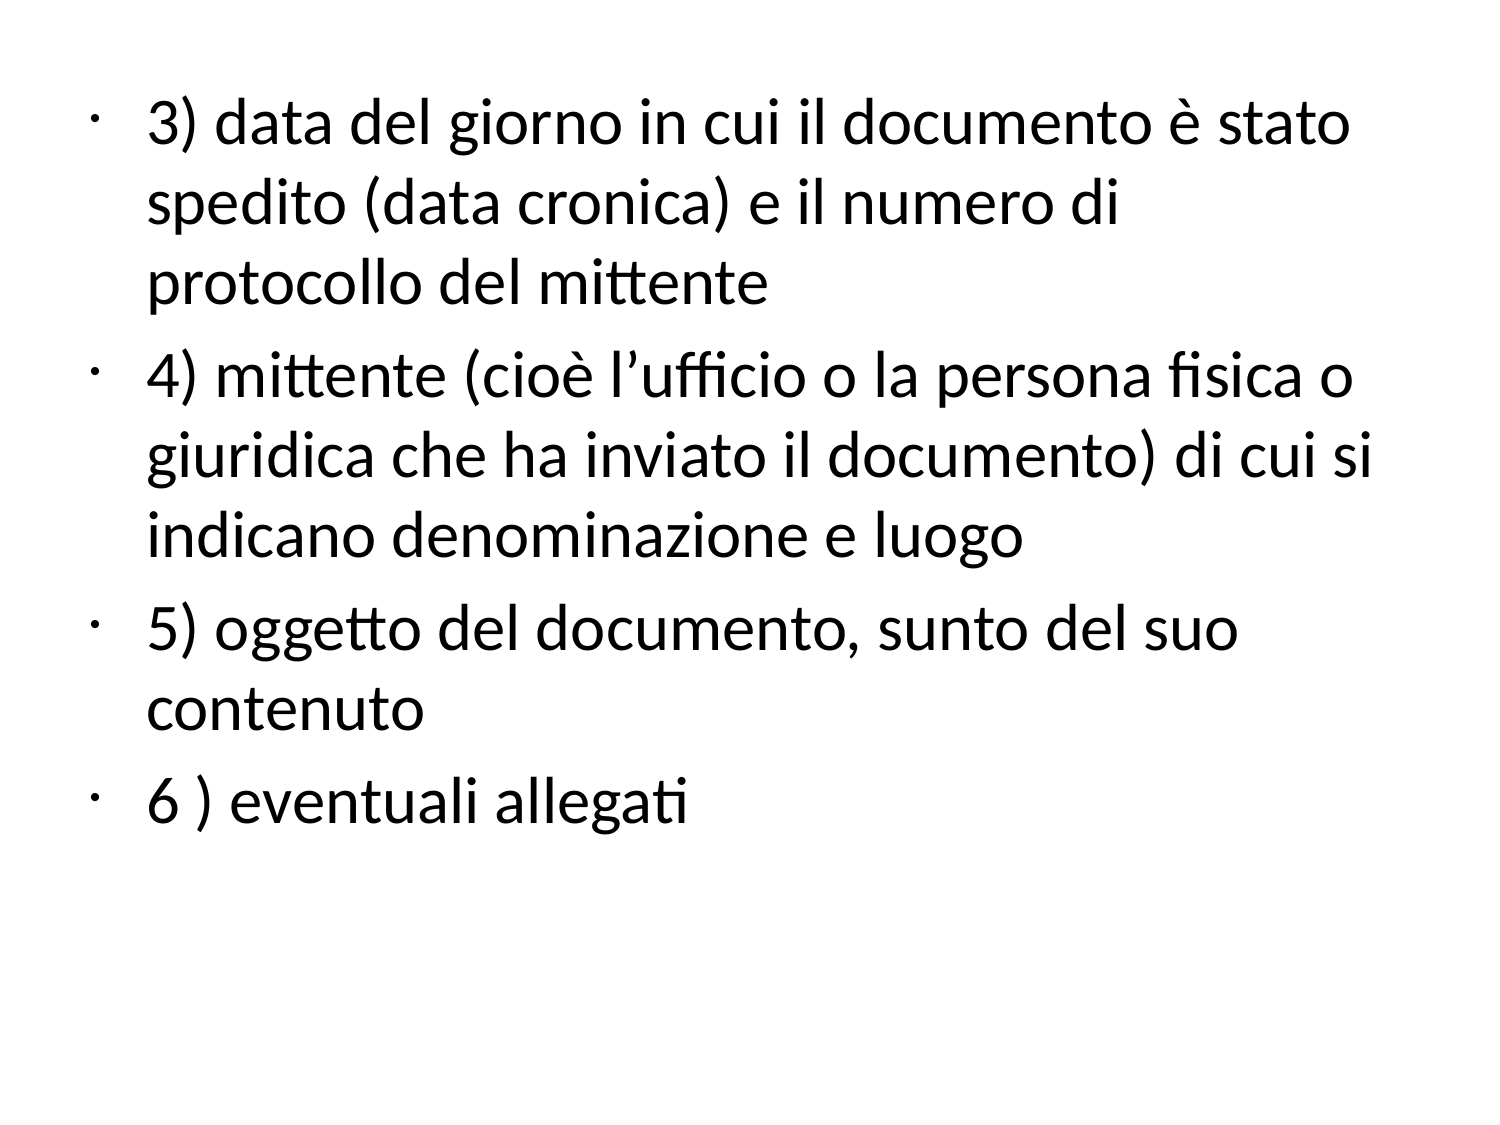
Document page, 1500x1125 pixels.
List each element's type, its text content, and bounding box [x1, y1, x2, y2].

list 3) data del giorno in cui il documento è stato spedito (data cronica) e il numero di protocollo del mittente 4) mittente (cioè l’ufficio o la persona fisica o giuridica che ha inviato il documento) di cui si indicano denominazione e luogo 5) oggetto del documento, sunto del suo contenuto 6 ) eventuali allegati [75, 70, 1425, 1005]
